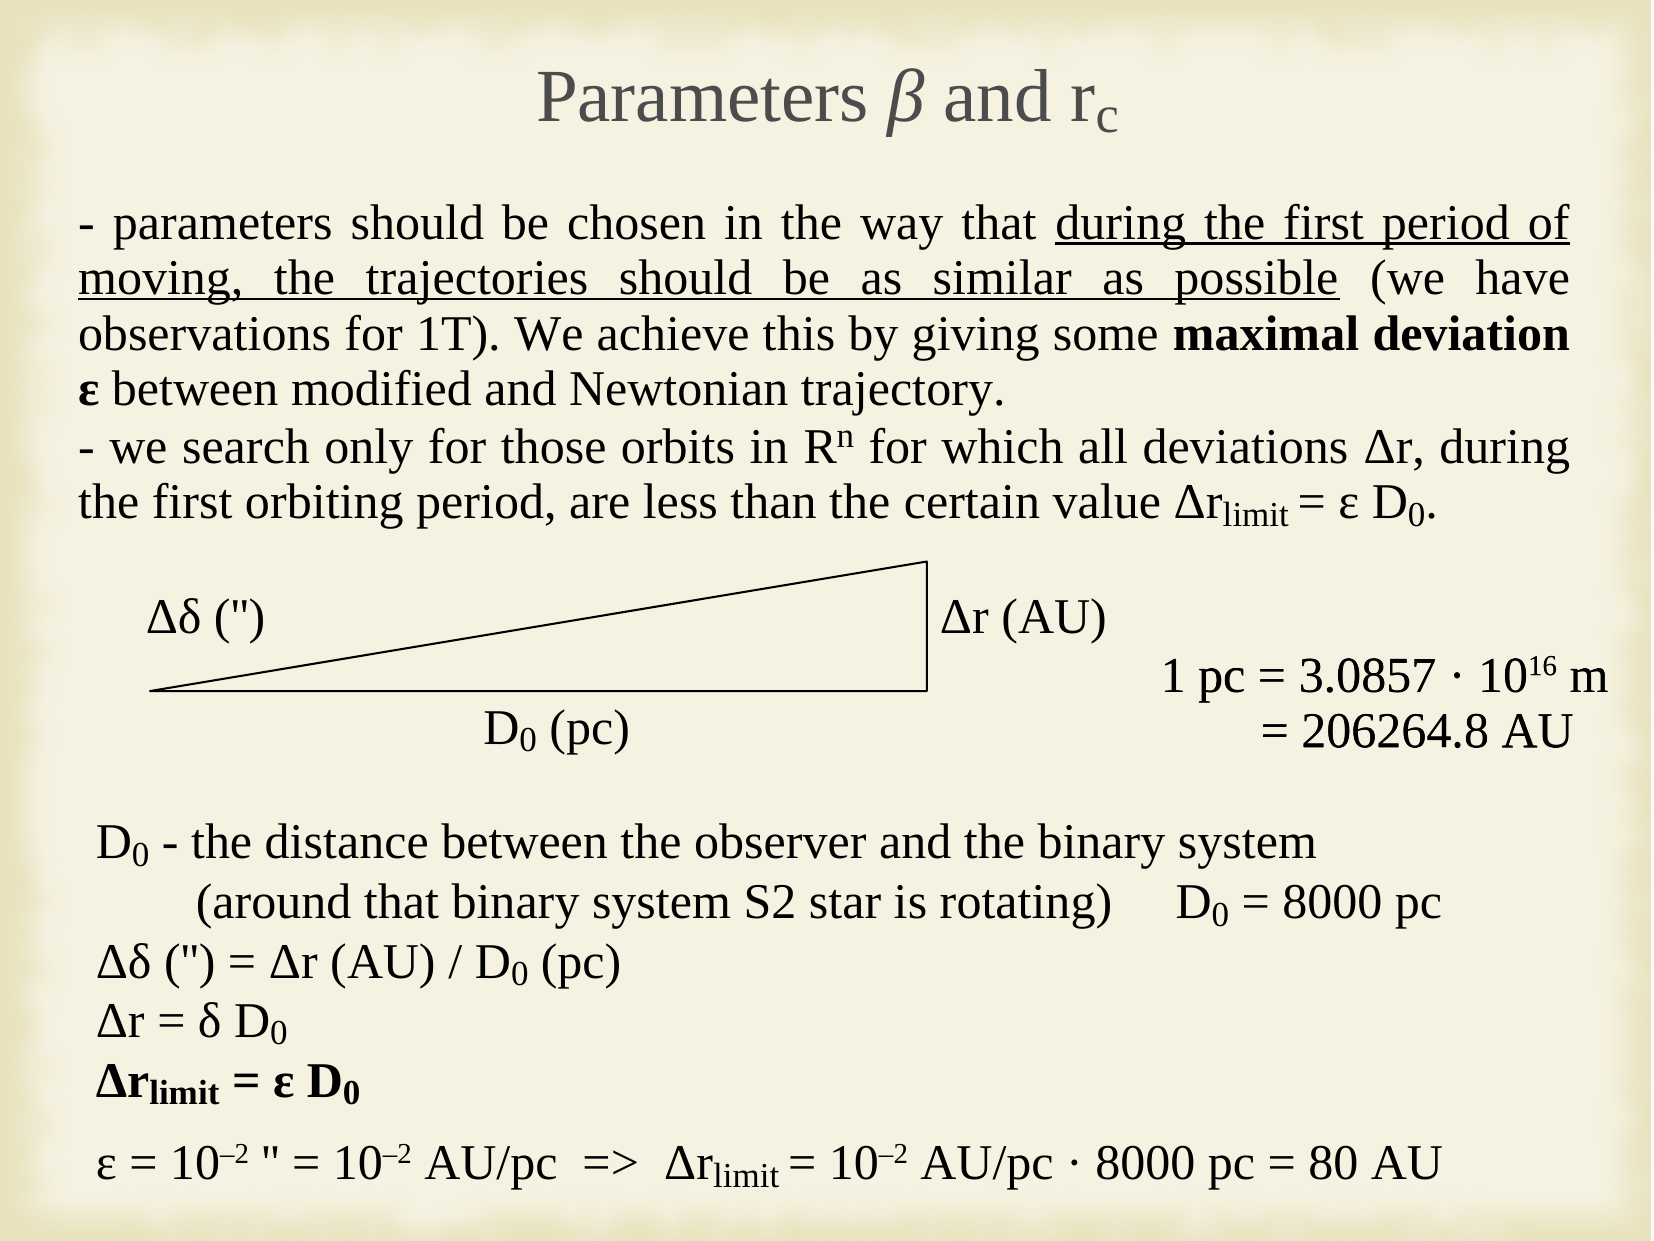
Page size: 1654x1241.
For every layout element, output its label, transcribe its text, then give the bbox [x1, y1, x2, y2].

list 1 pc = 3.0857 · 1016 m = 206264.8 AU [1160, 647, 1626, 768]
title Parameters β and rc [64, 42, 1591, 156]
picture [0, 0, 1651, 1241]
list - parameters should be chosen in the way that during the first period of moving, the trajectories should be as similar as possible (we have observations for 1T). We achieve this by giving some maximal deviation ε between modified and Newtonian trajectory. - we search only for those orbits in Rn for which all deviations Δr, during the first orbiting period, are less than the certain value Δrlimit = ε D0. Δδ ('') Δr (AU) D0 (pc) D0 - the distance between the observer and the binary system (around that binary system S2 star is rotating) D0 = 8000 pc Δδ ('') = Δr (AU) / D0 (pc) Δr = δ D0 Δrlimit = ε D0 ε = 10–2 '' = 10–2 AU/pc => Δrlimit = 10–2 AU/pc · 8000 pc = 80 AU [78, 194, 1571, 1195]
